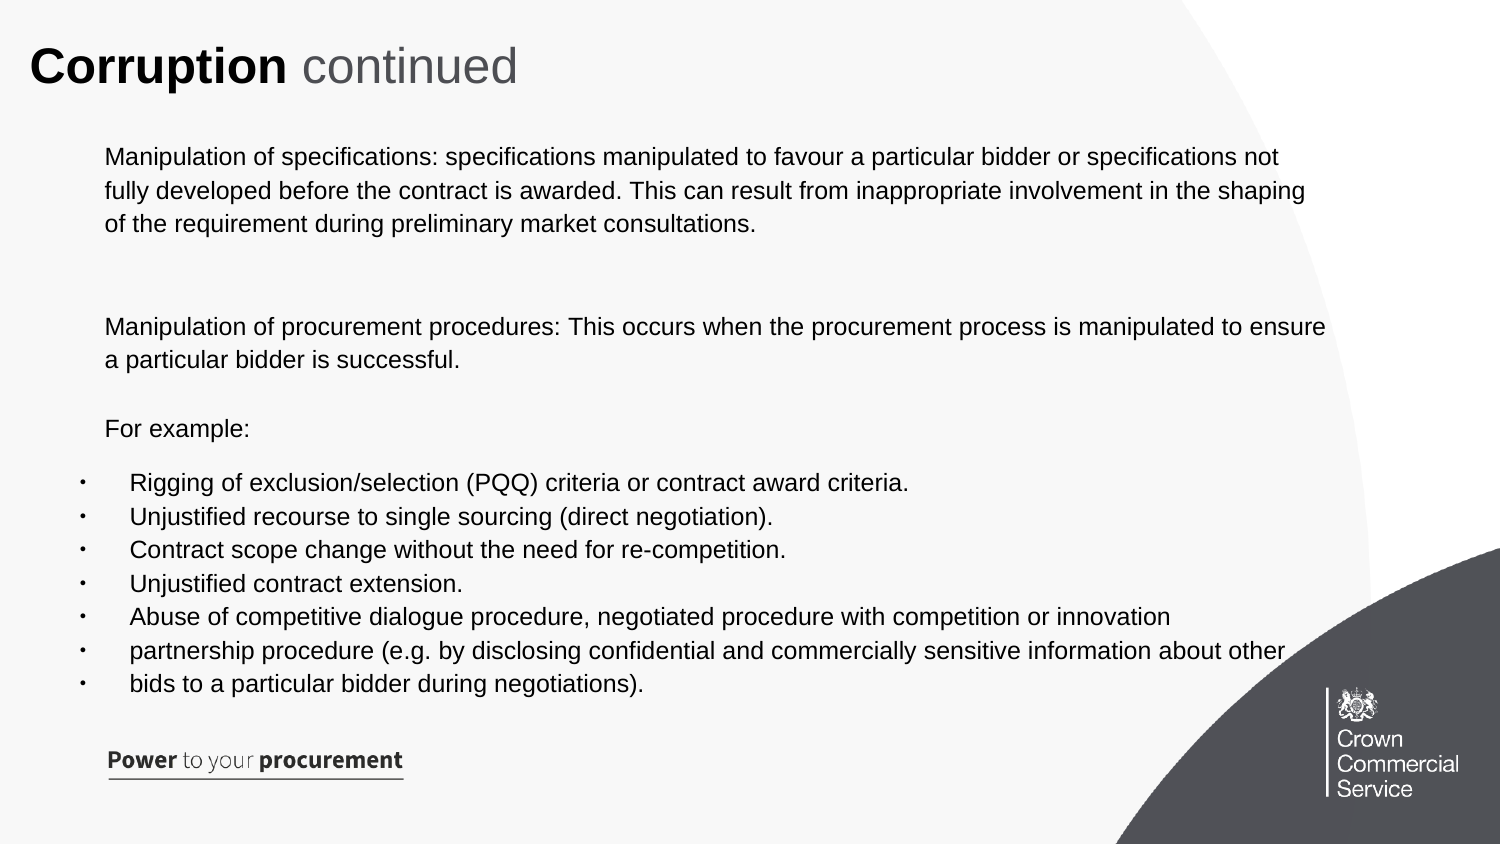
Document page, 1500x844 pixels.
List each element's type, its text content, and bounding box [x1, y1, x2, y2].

text_box Manipulation of specifications: specifications manipulated to favour a particular bidder or specifications not fully developed before the contract is awarded. This can result from inappropriate involvement in the shaping of the requirement during preliminary market consultations. Manipulation of procurement procedures: This occurs when the procurement process is manipulated to ensure a particular bidder is successful. For example: Rigging of exclusion/selection (PQQ) criteria or contract award criteria. Unjustified recourse to single sourcing (direct negotiation). Contract scope change without the need for re-competition. Unjustified contract extension. Abuse of competitive dialogue procedure, negotiated procedure with competition or innovation partnership procedure (e.g. by disclosing confidential and commercially sensitive information about other bids to a particular bidder during negotiations). [29, 137, 1331, 733]
text_box Corruption continued [29, 33, 1471, 138]
